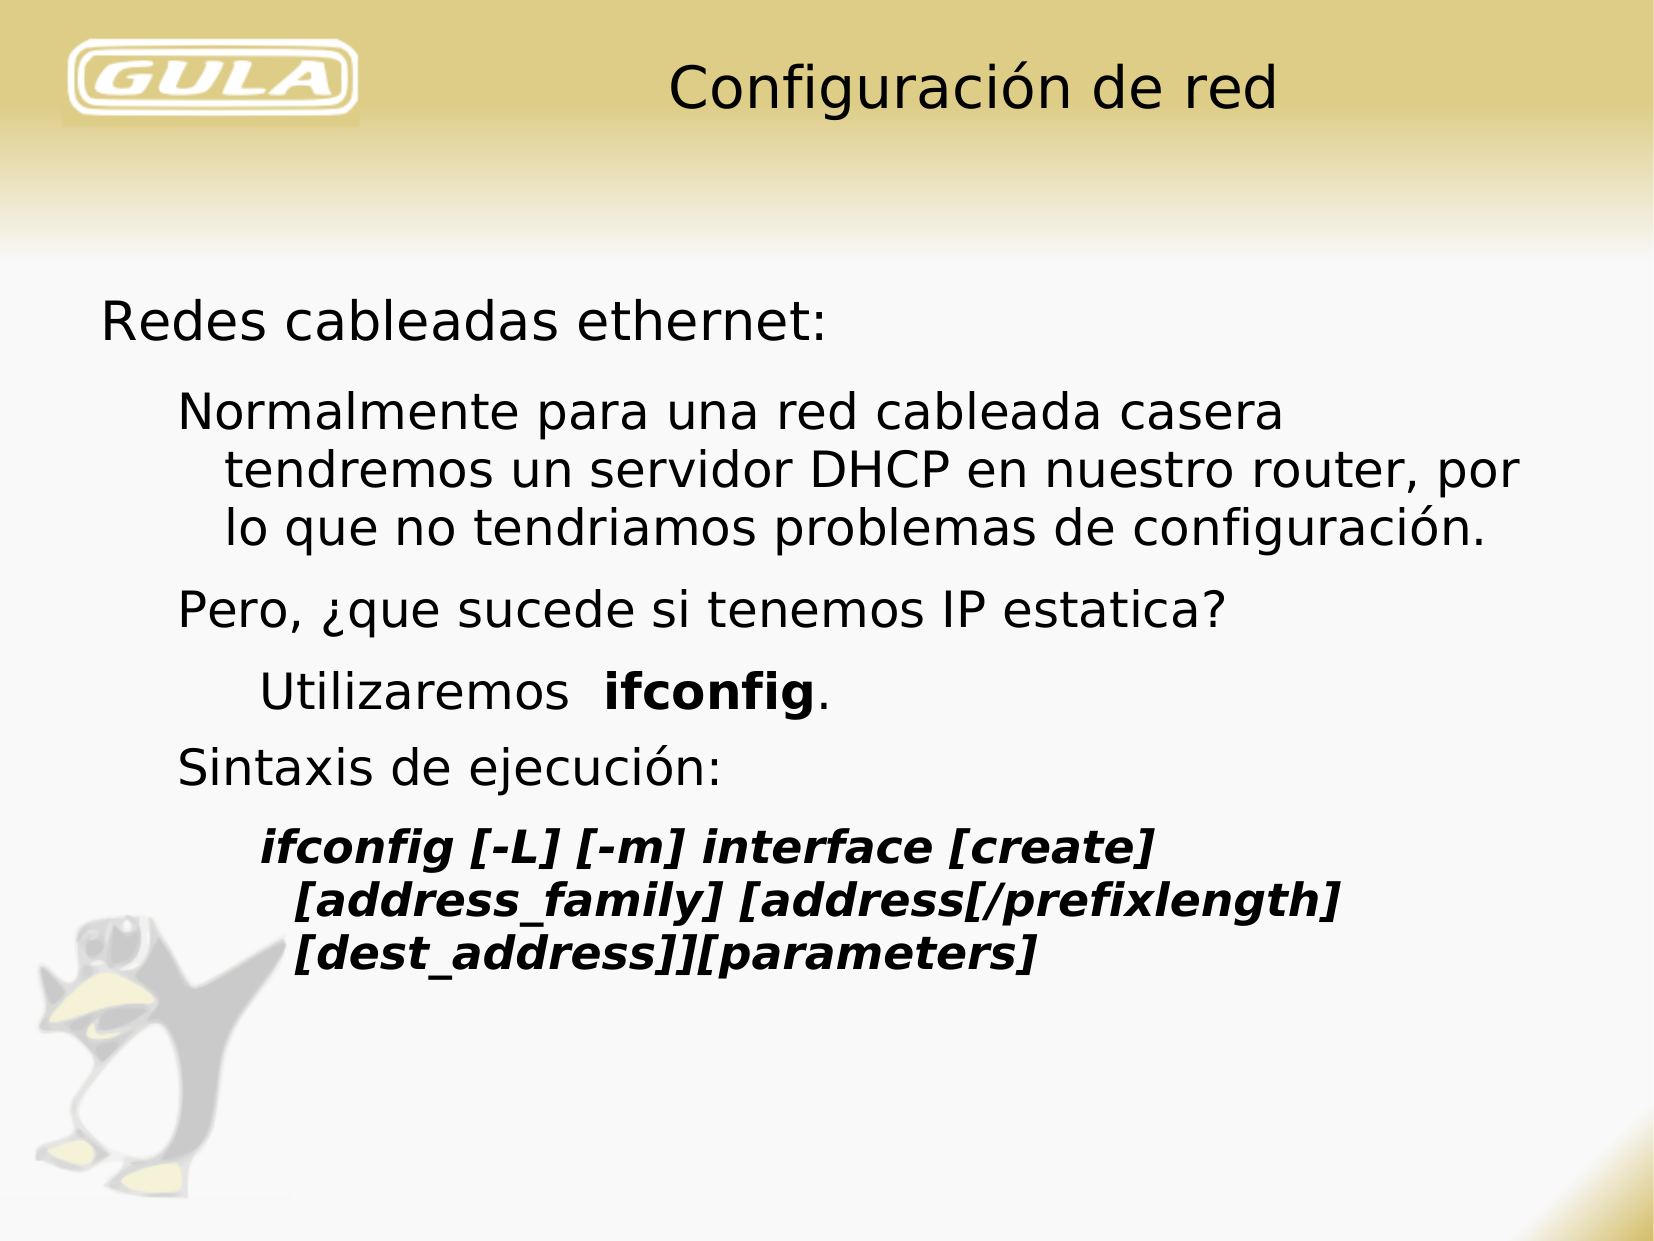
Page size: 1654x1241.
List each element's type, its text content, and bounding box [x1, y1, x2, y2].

title Configuración de red [383, 22, 1565, 154]
picture [0, 0, 1654, 1241]
list Redes cableadas ethernet: Normalmente para una red cableada casera tendremos un servidor DHCP en nuestro router, por lo que no tendriamos problemas de configuración. Pero, ¿que sucede si tenemos IP estatica? Utilizaremos ifconfig. Sintaxis de ejecución: ifconfig [-L] [-m] interface [create] [address_family] [address[/prefixlength] [dest_address]][parameters] [82, 290, 1571, 1109]
